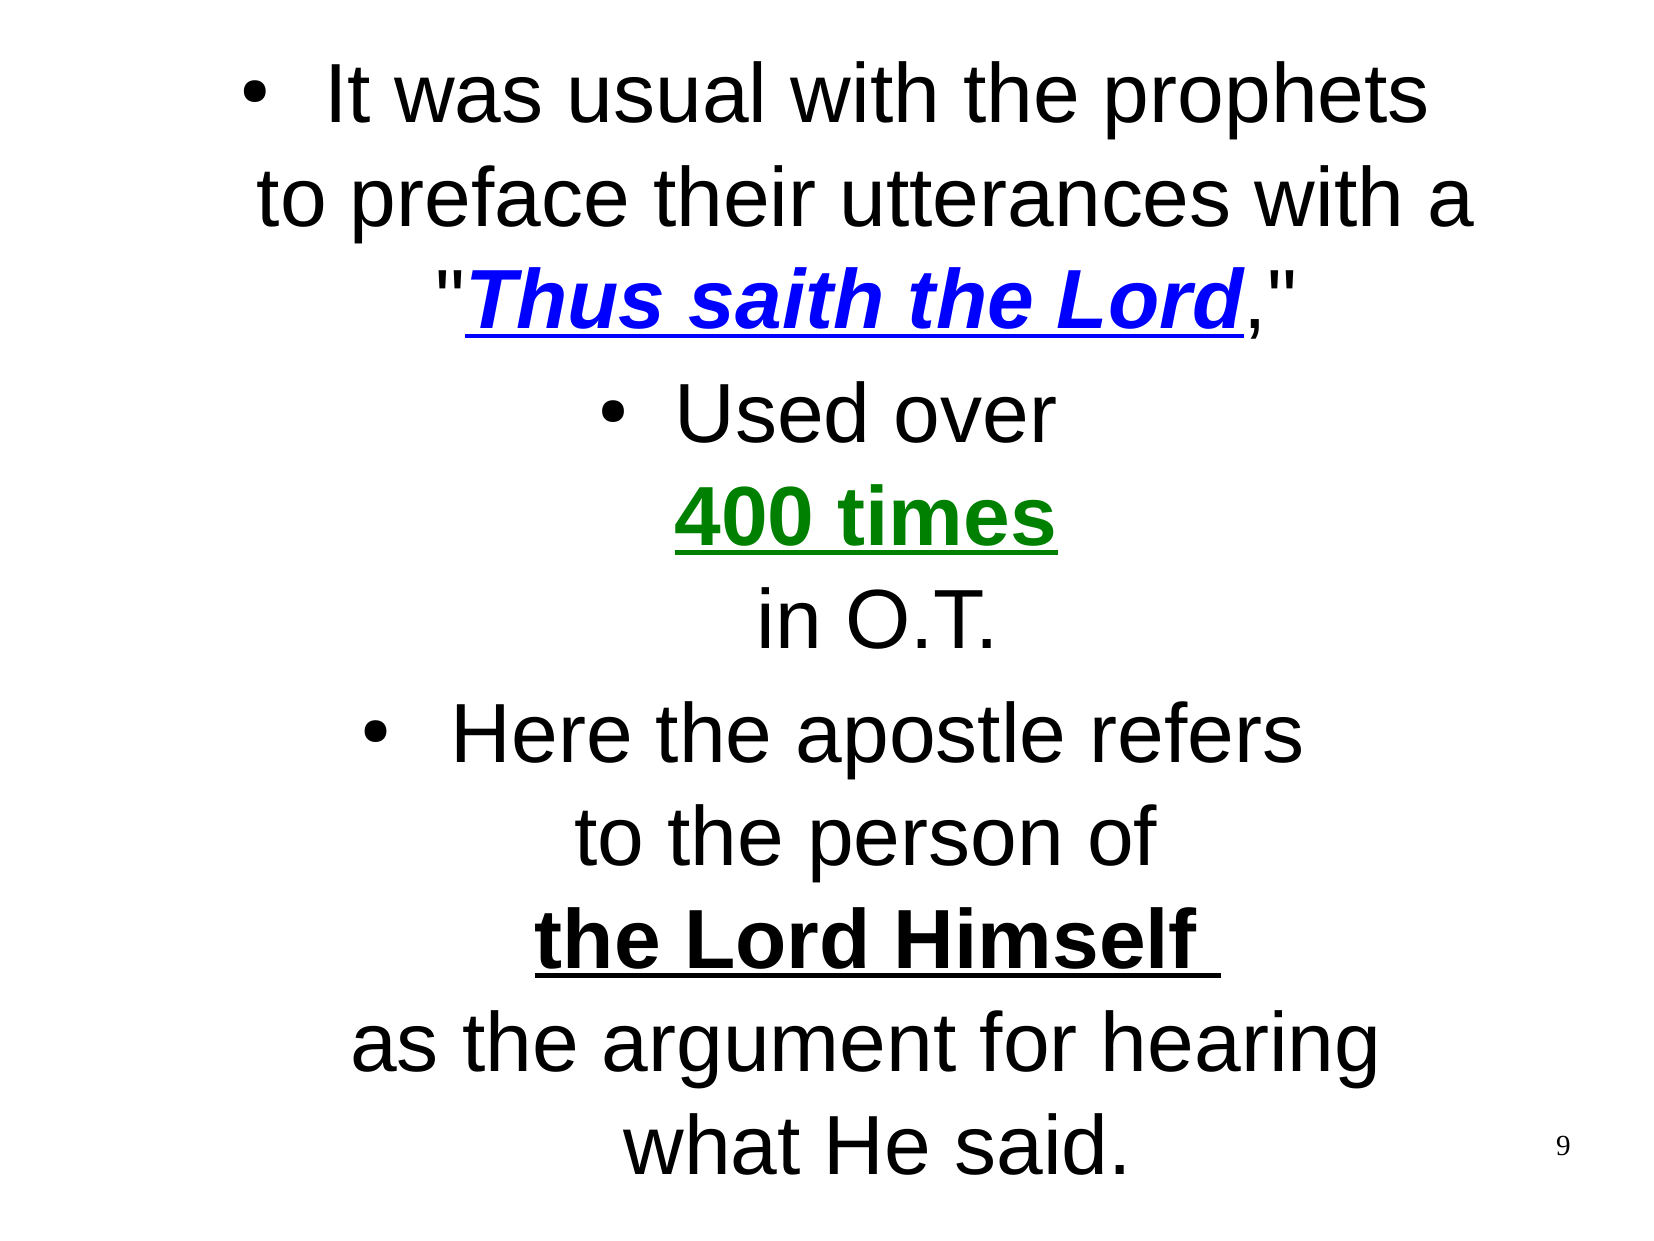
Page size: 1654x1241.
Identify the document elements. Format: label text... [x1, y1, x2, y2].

list It was usual with the prophets to preface their utterances with a "Thus saith the Lord," Used over 400 times in O.T. Here the apostle refers to the person of the Lord Himself as the argument for hearing what He said. [37, 37, 1651, 1201]
